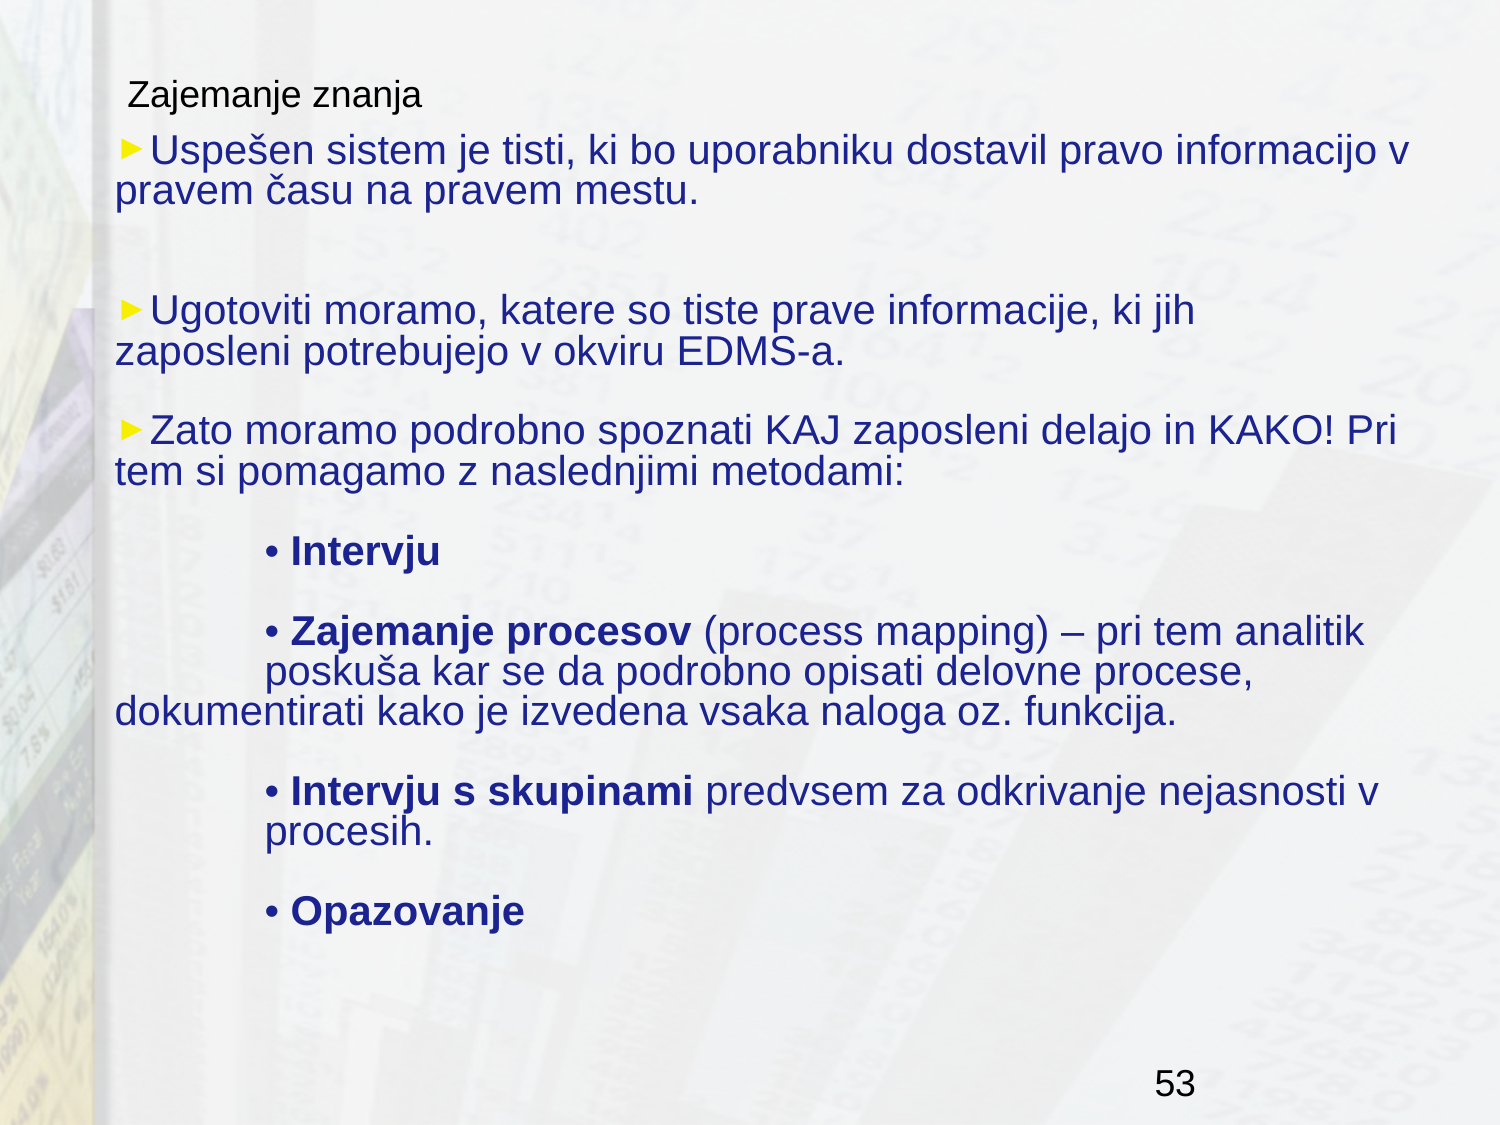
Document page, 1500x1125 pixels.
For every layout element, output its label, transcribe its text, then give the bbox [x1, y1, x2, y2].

text_box Zajemanje znanja [112, 62, 538, 123]
list Uspešen sistem je tisti, ki bo uporabniku dostavil pravo informacijo v pravem času na pravem mestu. Ugotoviti moramo, katere so tiste prave informacije, ki jih zaposleni potrebujejo v okviru EDMS-a. Zato moramo podrobno spoznati KAJ zaposleni delajo in KAKO! Pri tem si pomagamo z naslednjimi metodami: • Intervju • Zajemanje procesov (process mapping) – pri tem analitik poskuša kar se da podrobno opisati delovne procese, dokumentirati kako je izvedena vsaka naloga oz. funkcija. • Intervju s skupinami predvsem za odkrivanje nejasnosti v procesih. • Opazovanje [99, 75, 1447, 976]
picture [0, 0, 1500, 1125]
